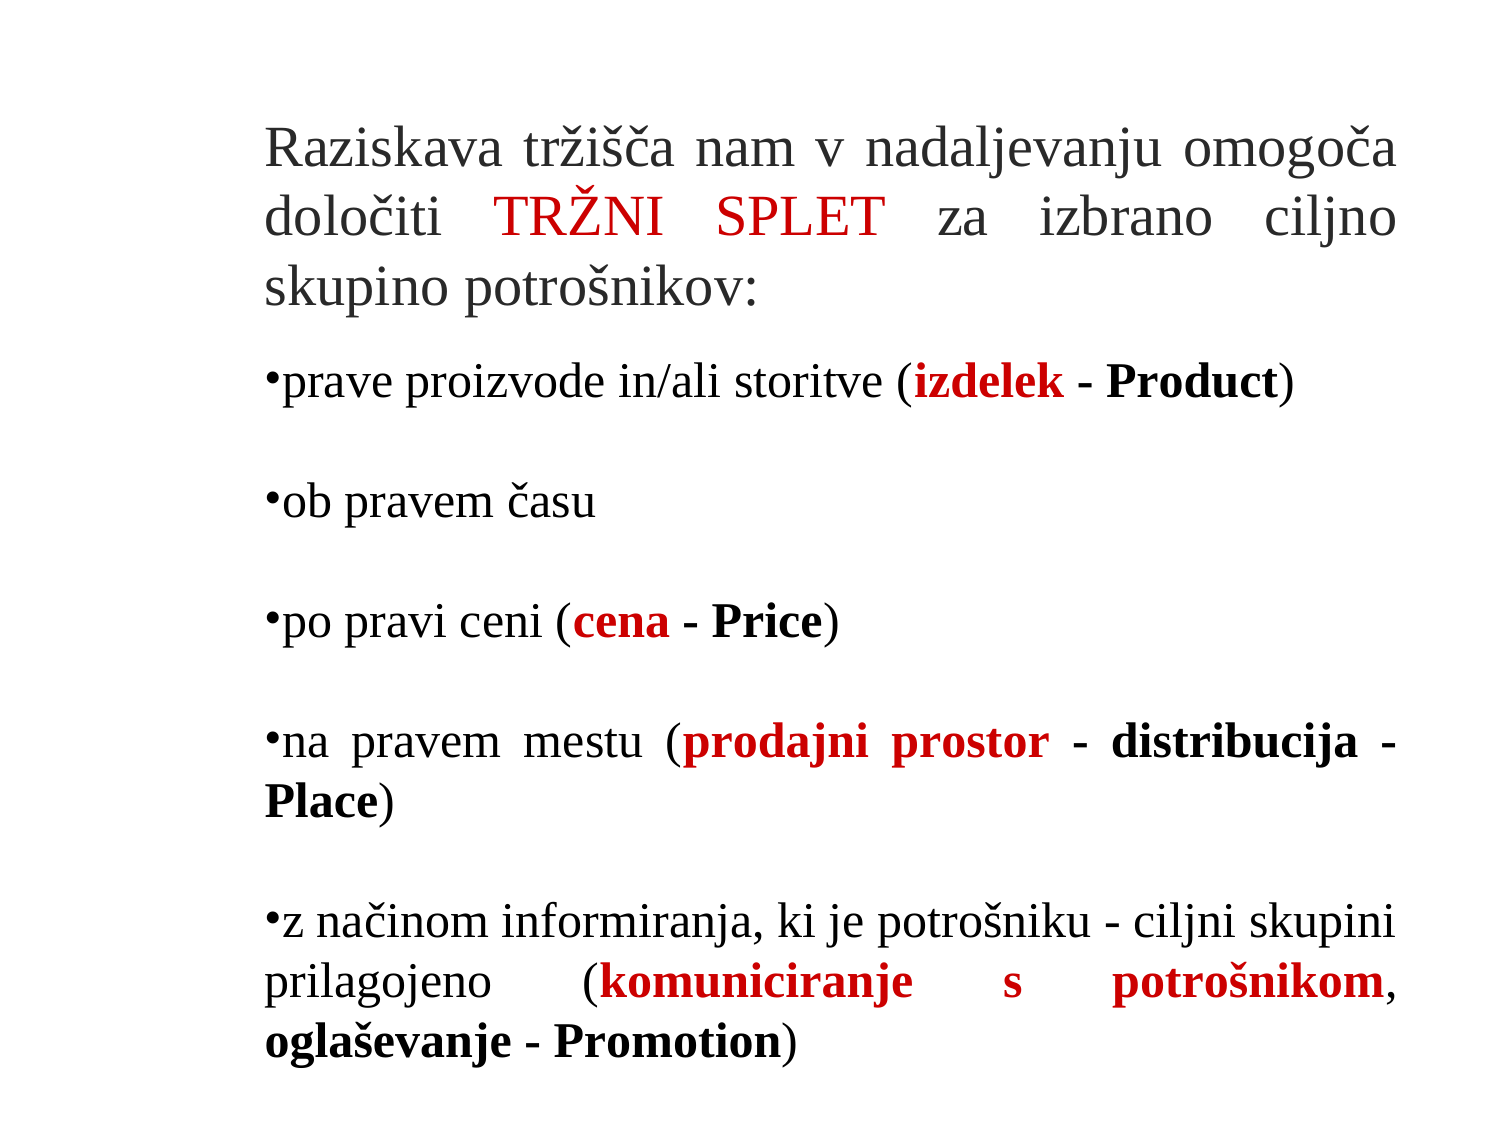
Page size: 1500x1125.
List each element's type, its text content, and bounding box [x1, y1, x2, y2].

text_box Raziskava tržišča nam v nadaljevanju omogoča določiti TRŽNI SPLET za izbrano ciljno skupino potrošnikov: prave proizvode in/ali storitve (izdelek - Product) ob pravem času po pravi ceni (cena - Price) na pravem mestu (prodajni prostor - distribucija - Place) z načinom informiranja, ki je potrošniku - ciljni skupini prilagojeno (komuniciranje s potrošnikom, oglaševanje - Promotion) [249, 99, 1413, 1076]
